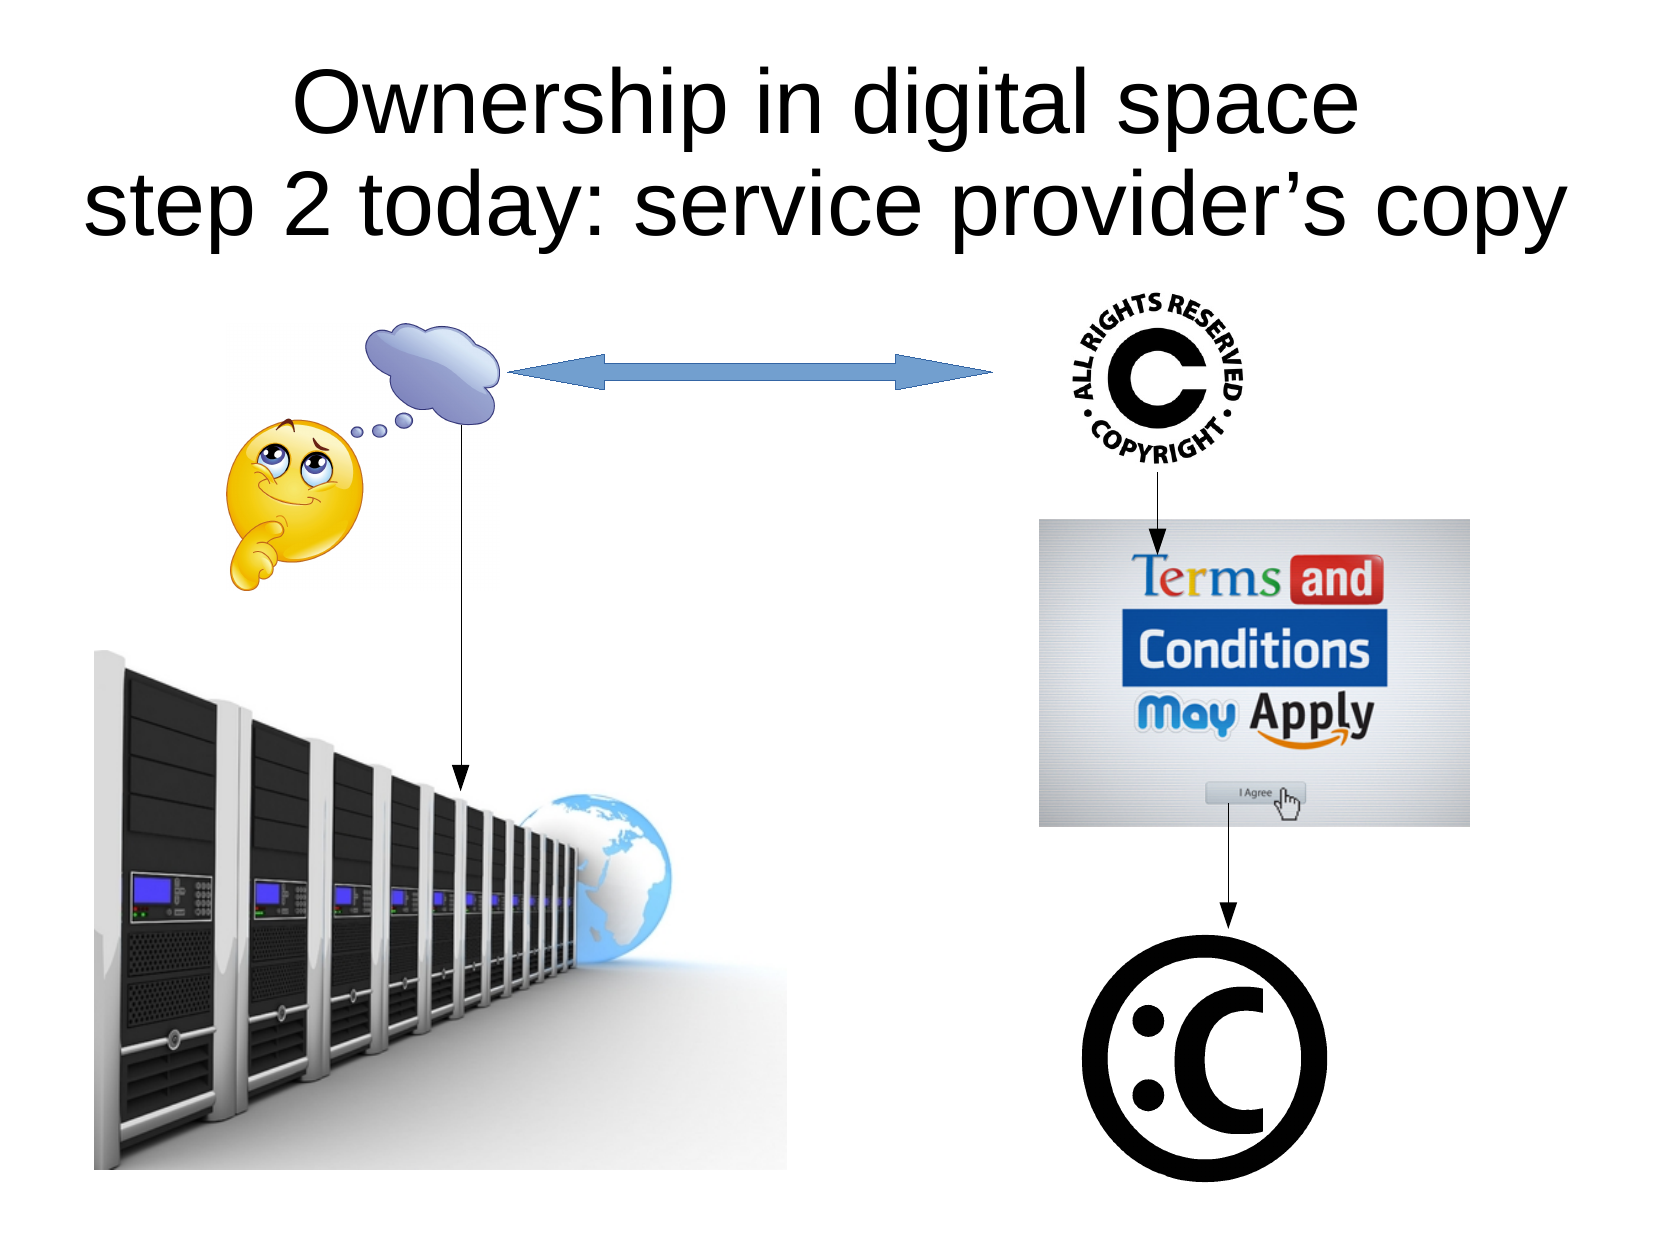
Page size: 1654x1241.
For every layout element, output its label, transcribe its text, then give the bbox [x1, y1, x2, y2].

title Ownership in digital space step 2 today: service provider’s copy [82, 49, 1571, 257]
picture [94, 650, 787, 1170]
picture [1074, 928, 1337, 1193]
picture [1039, 519, 1470, 827]
picture [1051, 271, 1264, 485]
text_box [507, 354, 993, 390]
picture [226, 323, 500, 591]
